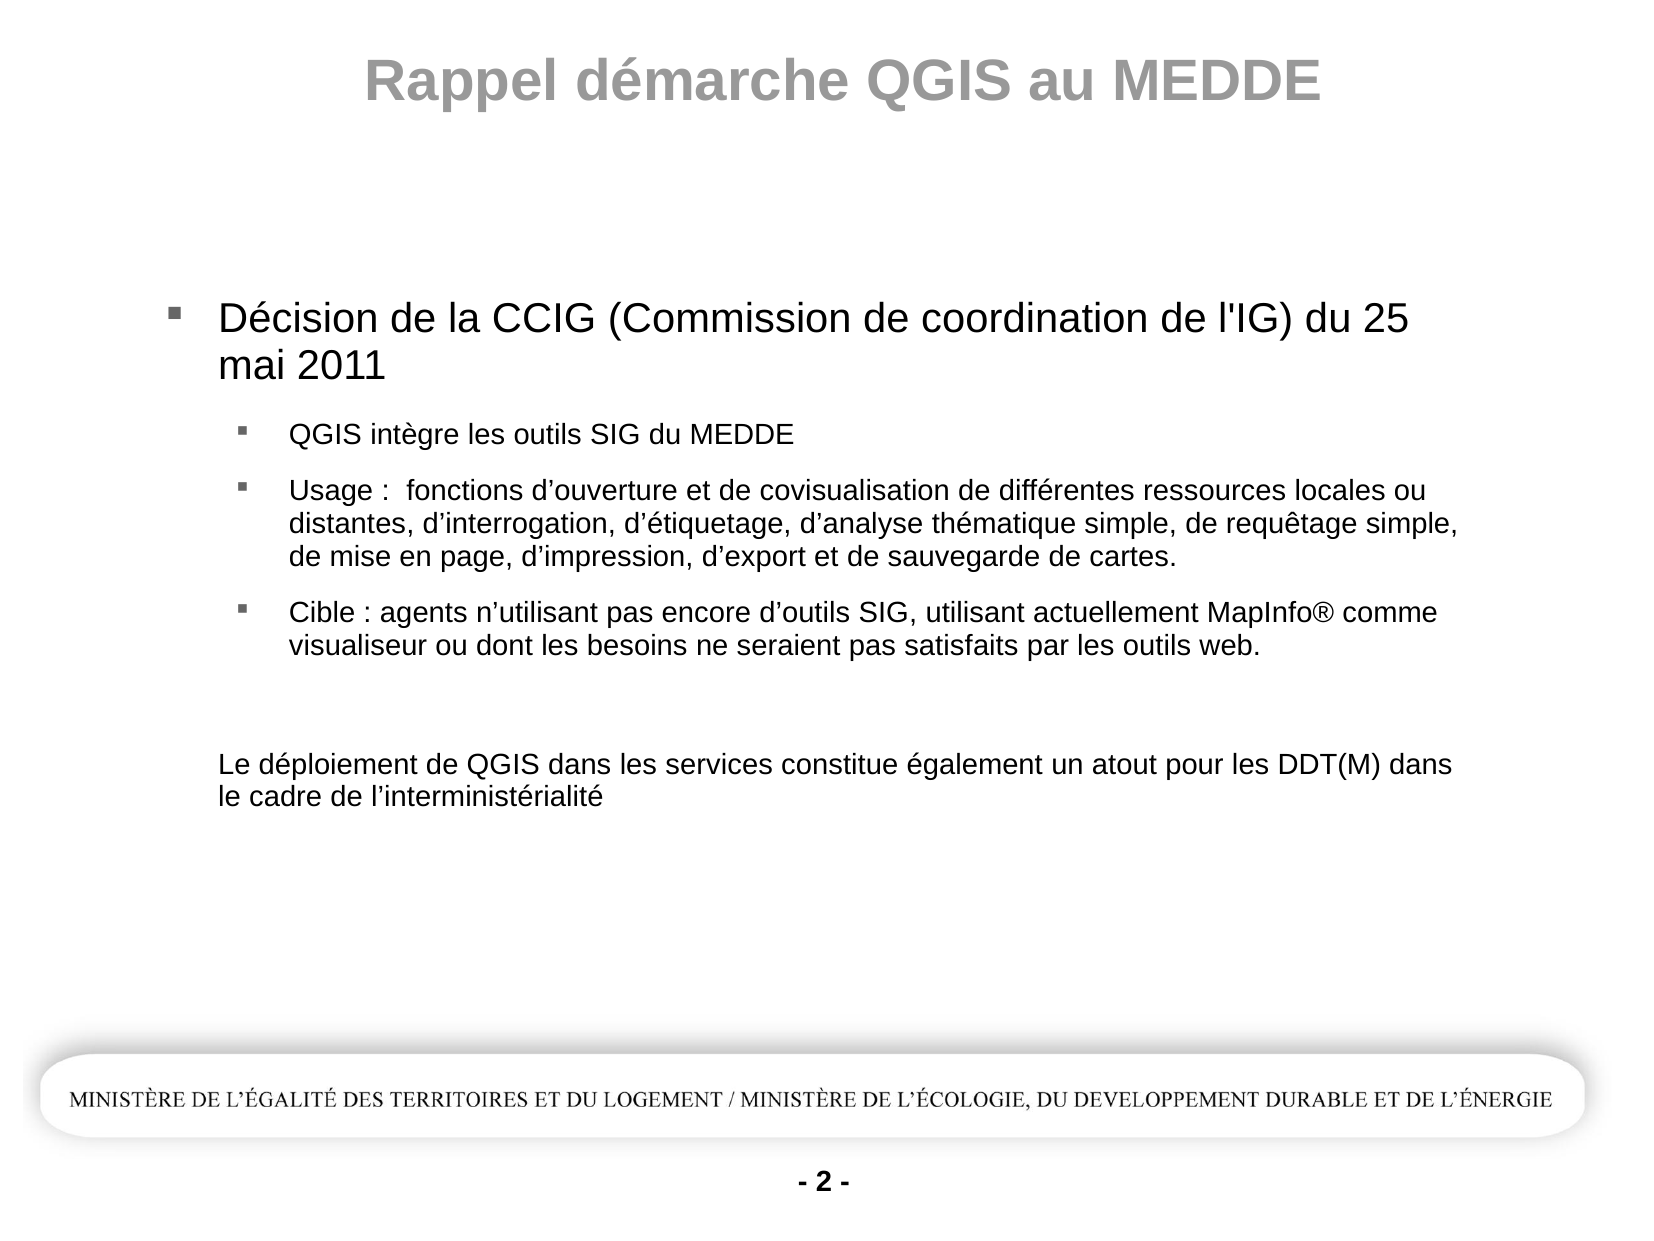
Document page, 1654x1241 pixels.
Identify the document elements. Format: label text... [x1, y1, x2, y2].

title Rappel démarche QGIS au MEDDE [341, 35, 1347, 122]
list Décision de la CCIG (Commission de coordination de l'IG) du 25 mai 2011 QGIS intègre les outils SIG du MEDDE Usage : fonctions d’ouverture et de covisualisation de différentes ressources locales ou distantes, d’interrogation, d’étiquetage, d’analyse thématique simple, de requêtage simple, de mise en page, d’impression, d’export et de sauvegarde de cartes. Cible : agents n’utilisant pas encore d’outils SIG, utilisant actuellement MapInfo® comme visualiseur ou dont les besoins ne seraient pas satisfaits par les outils web. Le déploiement de QGIS dans les services constitue également un atout pour les DDT(M) dans le cadre de l’interministérialité [147, 295, 1477, 814]
picture [23, 1014, 1612, 1159]
